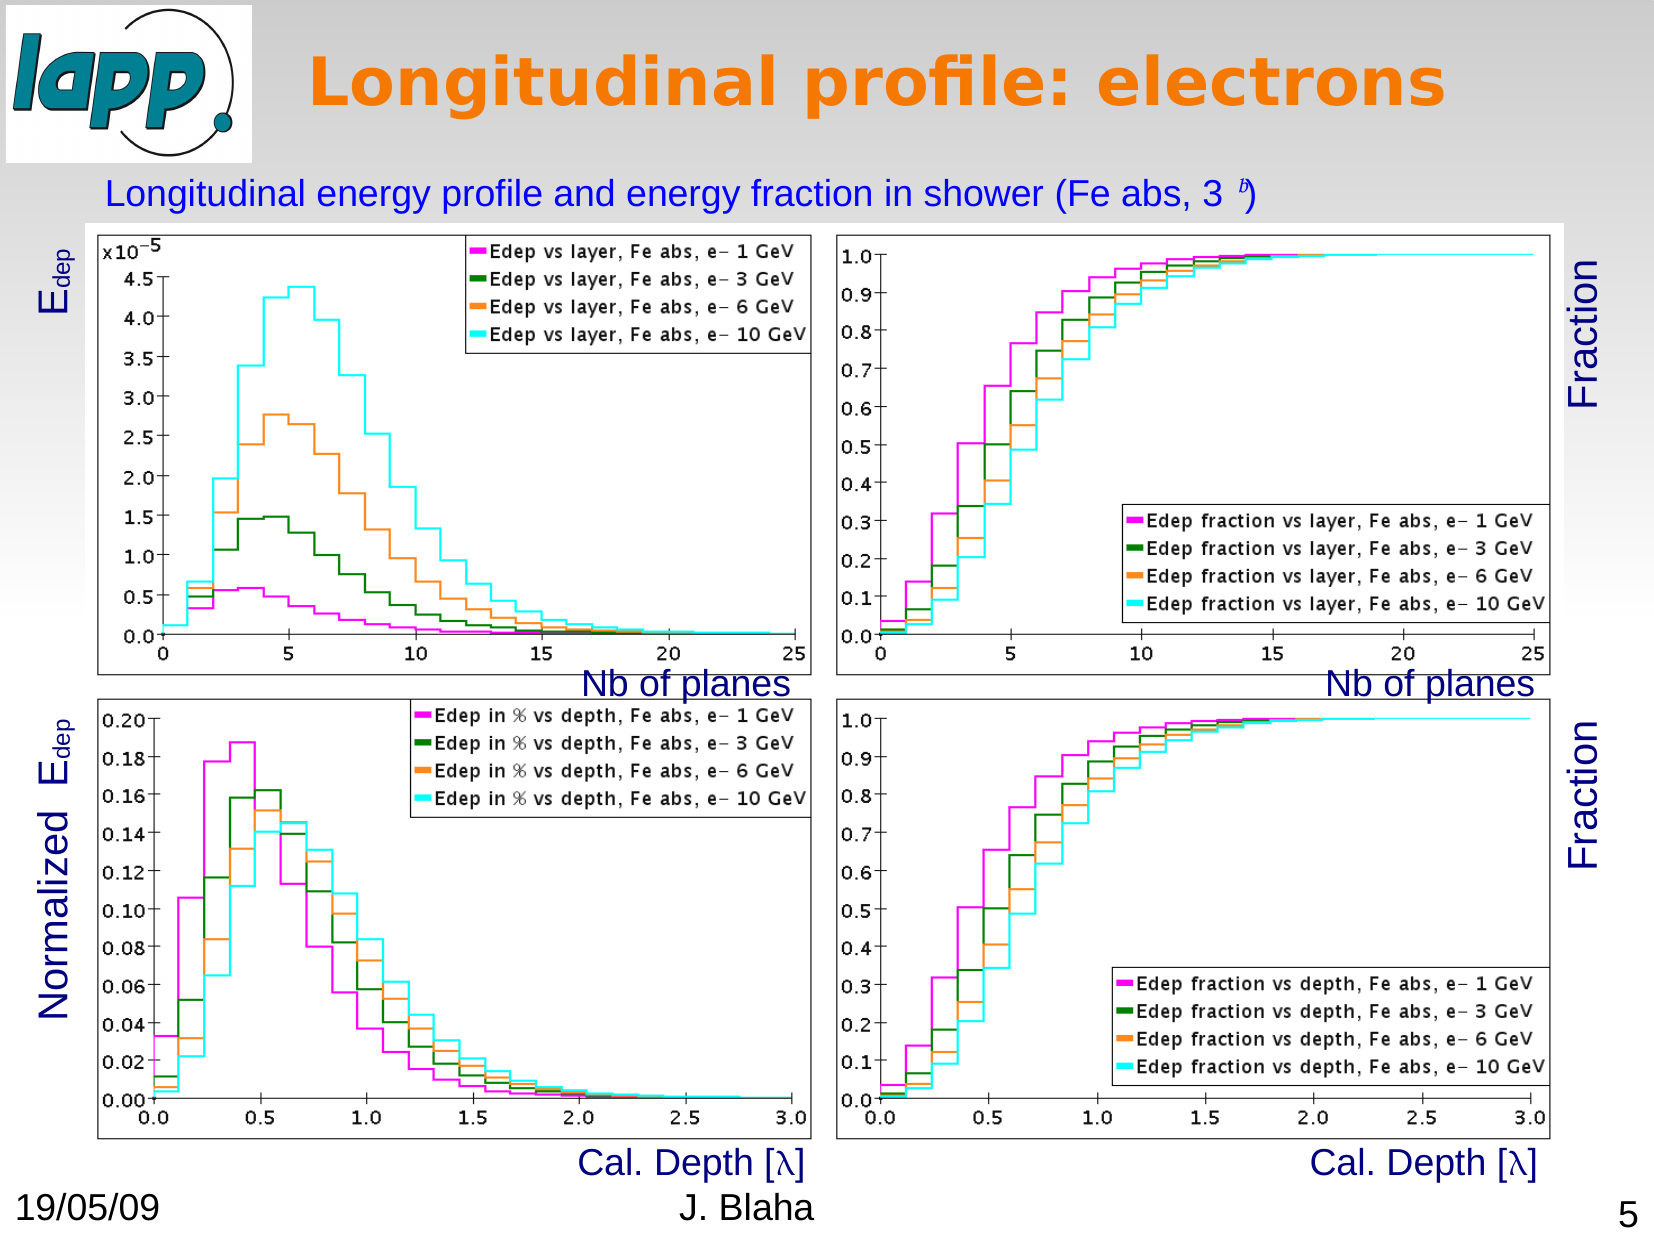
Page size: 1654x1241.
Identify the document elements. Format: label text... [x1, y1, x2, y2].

text_box Cal. Depth [] [562, 1130, 822, 1196]
text_box Normalized Edep Edep [18, 210, 97, 1037]
text_box 19/05/09 [0, 1179, 177, 1241]
text_box Cal. Depth [] [1294, 1130, 1555, 1196]
text_box Longitudinal energy profile and energy fraction in shower (Fe abs, 3 ) [90, 161, 1558, 222]
text_box 8 [1575, 1186, 1654, 1241]
picture [5, 5, 252, 163]
picture [85, 223, 1564, 1151]
title Longitudinal profile: electrons [148, 8, 1654, 157]
text_box Fraction Fraction [1547, 243, 1613, 887]
text_box Nb of planes [566, 651, 806, 717]
text_box Nb of planes [1310, 651, 1547, 717]
text_box J. Blaha [653, 1179, 1000, 1241]
